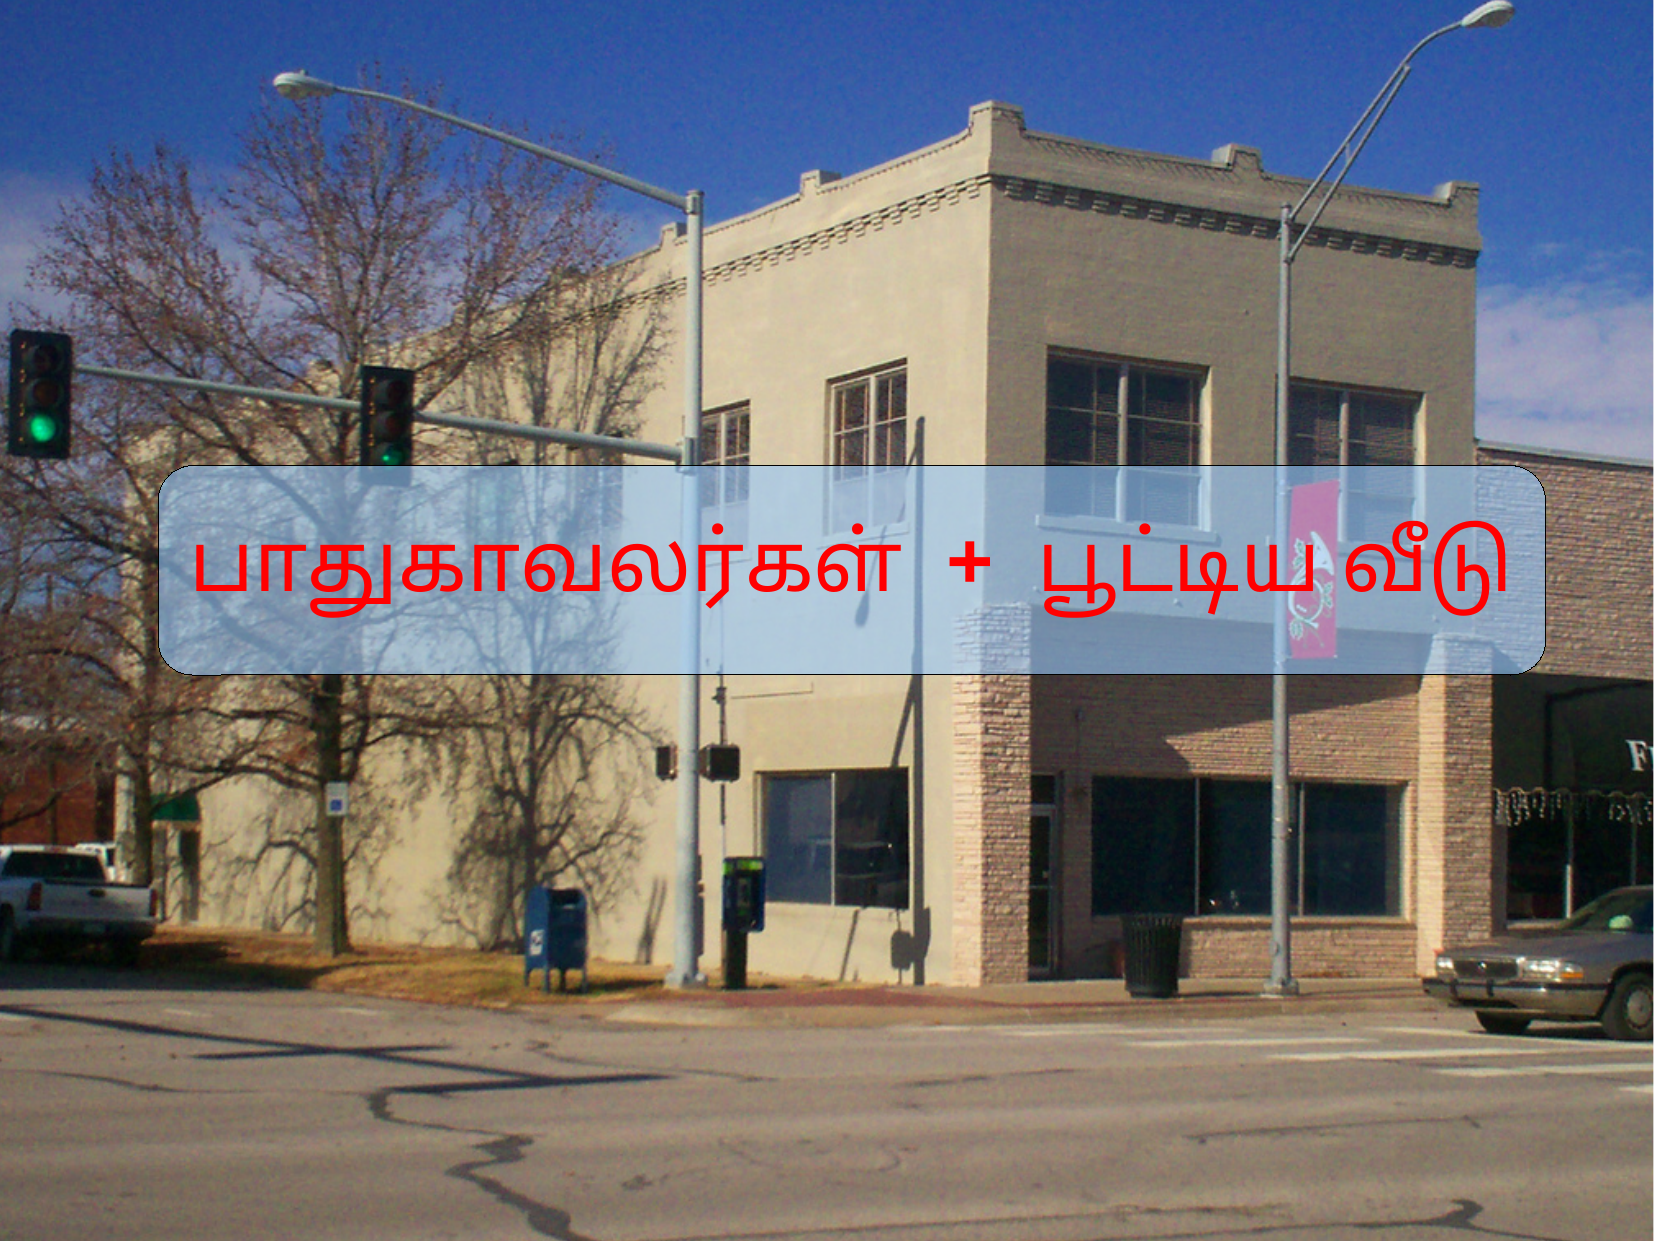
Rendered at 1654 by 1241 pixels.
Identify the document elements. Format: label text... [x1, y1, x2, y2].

text_box பாதுகாவலர்கள் + பூட்டிய வீடு [158, 465, 1546, 676]
picture [0, 0, 1654, 1241]
